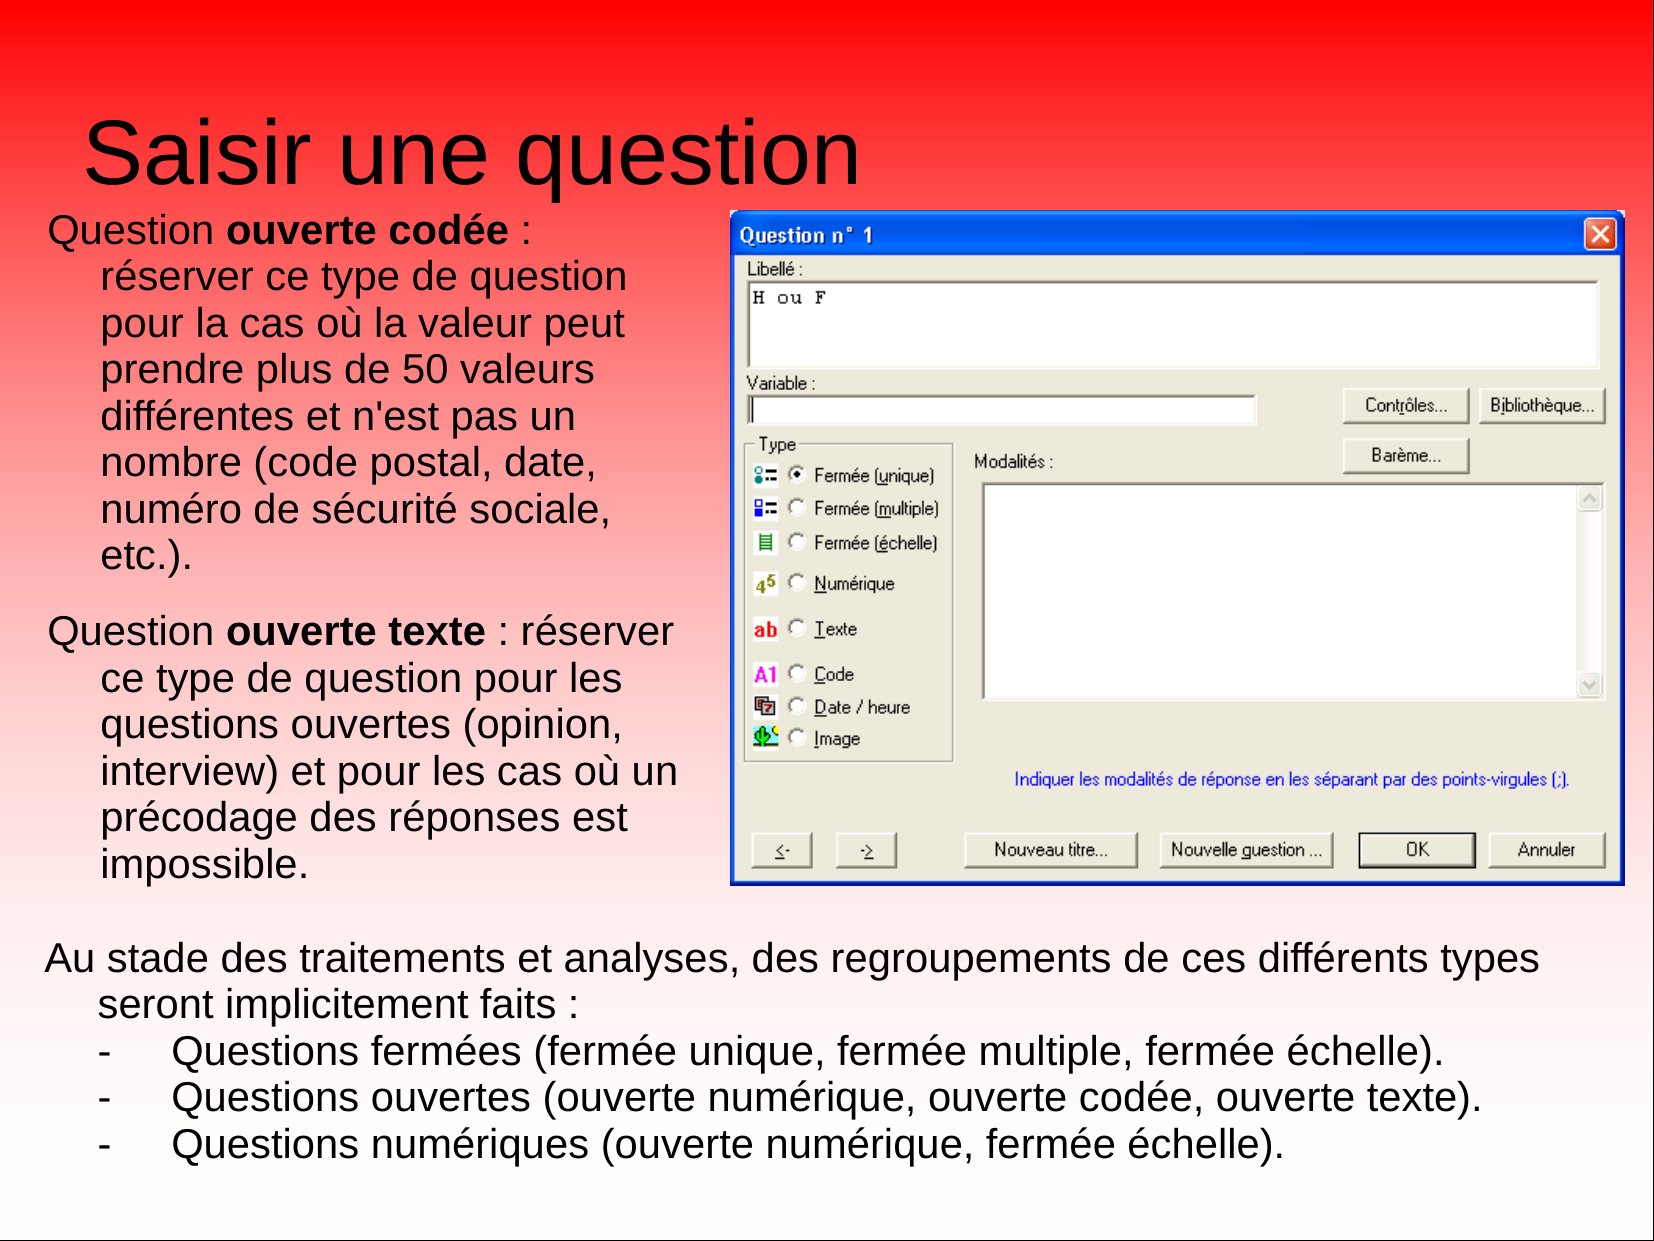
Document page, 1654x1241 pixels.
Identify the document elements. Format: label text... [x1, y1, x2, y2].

title Saisir une question [82, 49, 1571, 257]
picture [730, 210, 1625, 886]
list Question ouverte codée : réserver ce type de question pour la cas où la valeur peut prendre plus de 50 valeurs différentes et n'est pas un nombre (code postal, date, numéro de sécurité sociale, etc.). Question ouverte texte : réserver ce type de question pour les questions ouvertes (opinion, interview) et pour les cas où un précodage des réponses est impossible. [29, 206, 680, 916]
text_box Au stade des traitements et analyses, des regroupements de ces différents types seront implicitement faits : - Questions fermées (fermée unique, fermée multiple, fermée échelle). - Questions ouvertes (ouverte numérique, ouverte codée, ouverte texte). - Questions numériques (ouverte numérique, fermée échelle). [11, 927, 1577, 1176]
